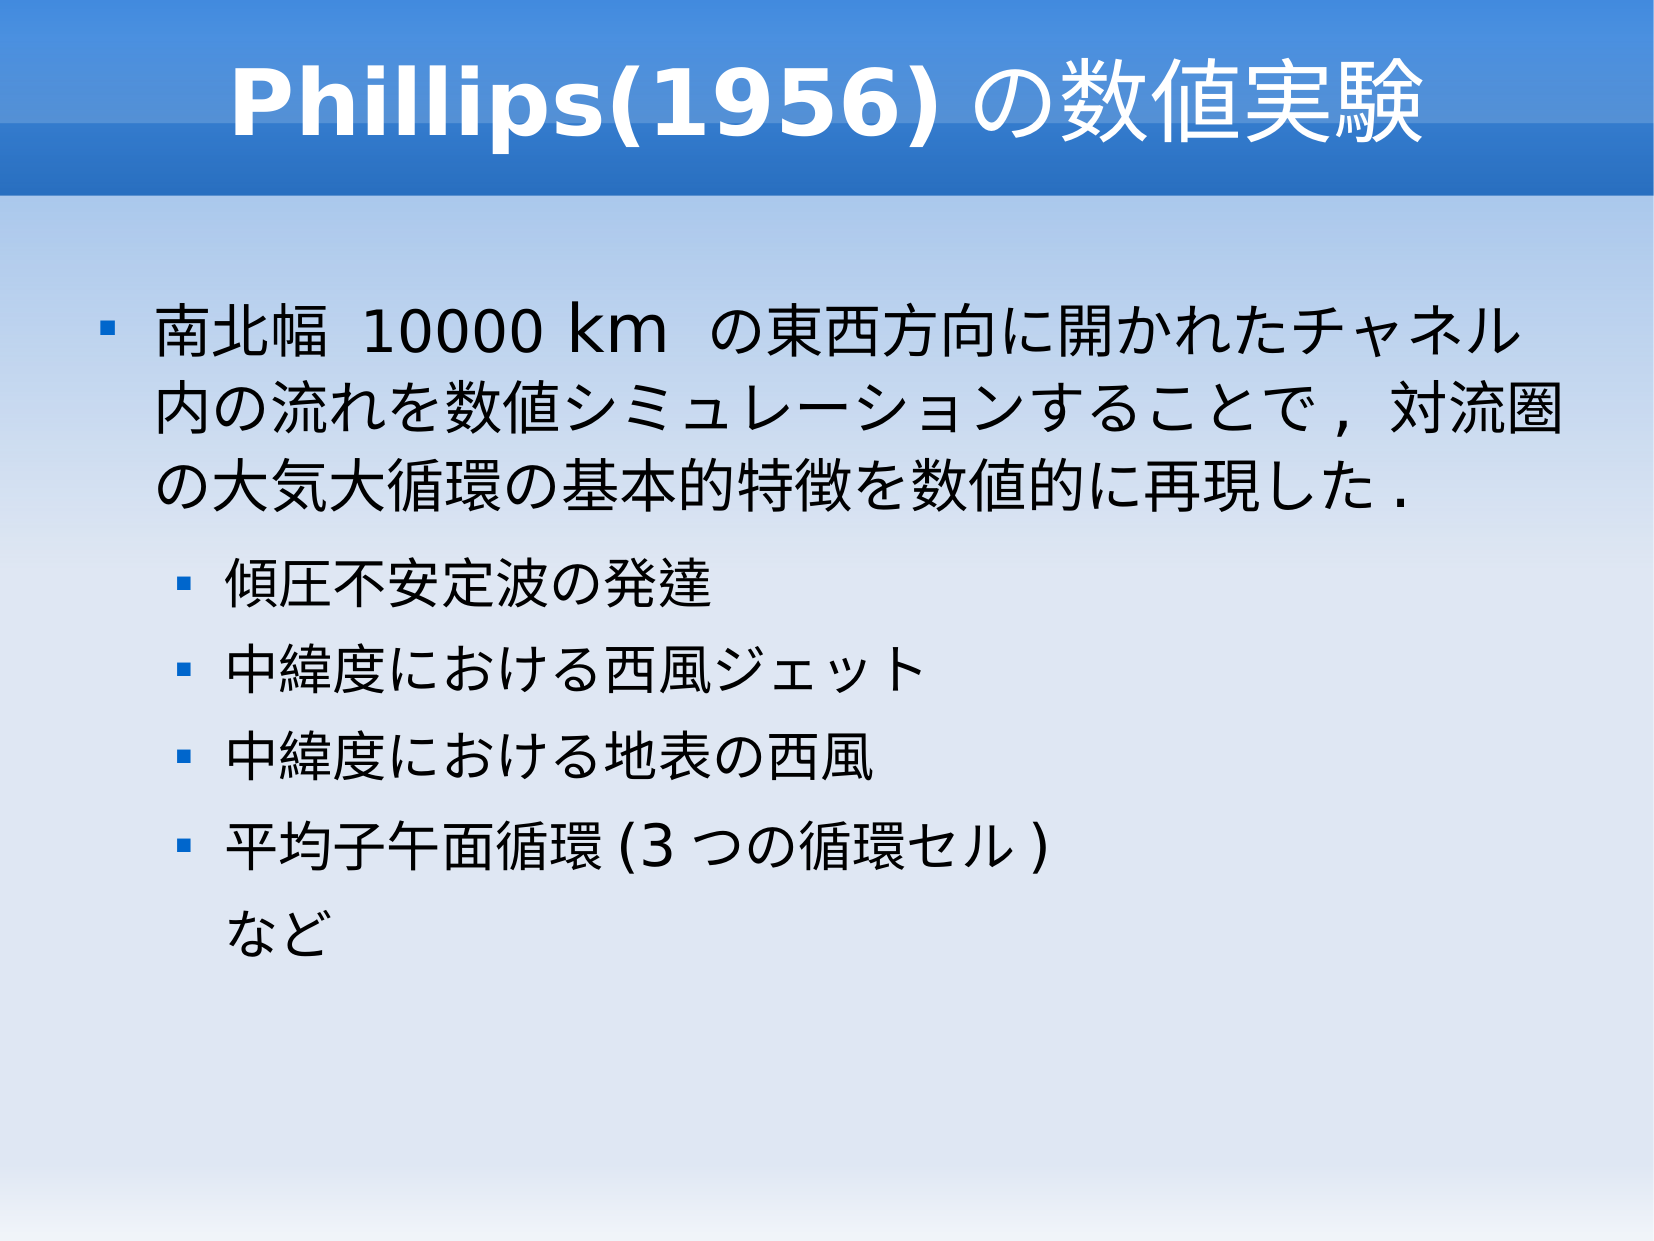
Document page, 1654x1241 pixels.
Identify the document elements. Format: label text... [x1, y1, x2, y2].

picture [0, 0, 1654, 1241]
list 南北幅 10000 km の東西方向に開かれたチャネル内の流れを数値シミュレーションすることで, 対流圏の大気大循環の基本的特徴を数値的に再現した. 傾圧不安定波の発達 中緯度における西風ジェット 中緯度における地表の西風 平均子午面循環(3つの循環セル) など [82, 290, 1571, 1094]
title Phillips(1956)の数値実験 [23, 0, 1630, 208]
